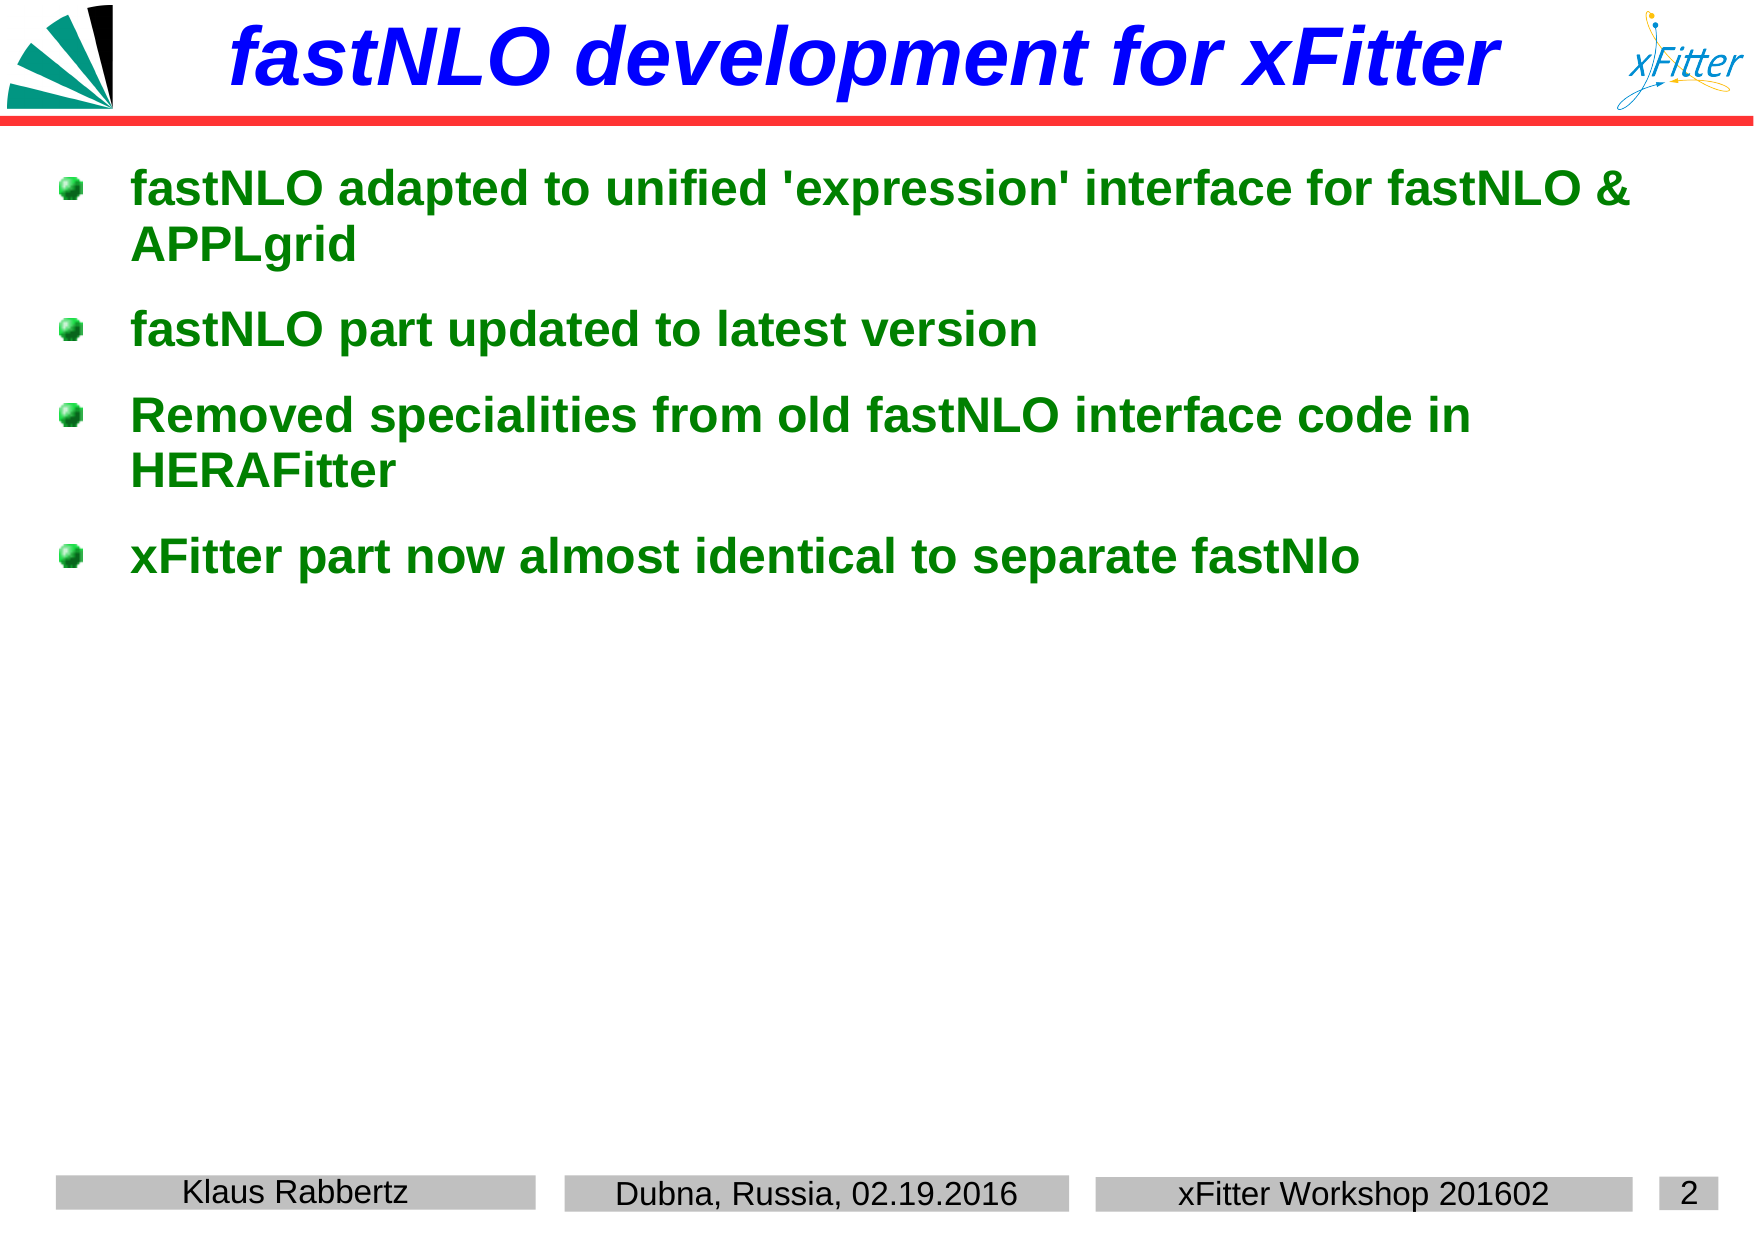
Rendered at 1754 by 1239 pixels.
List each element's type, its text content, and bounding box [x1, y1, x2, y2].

list fastNLO adapted to unified 'expression' interface for fastNLO & APPLgrid fastNLO part updated to latest version Removed specialities from old fastNLO interface code in HERAFitter xFitter part now almost identical to separate fastNlo [47, 160, 1715, 1091]
picture [1617, 11, 1744, 110]
picture [7, 5, 113, 110]
title fastNLO development for xFitter [123, 0, 1606, 114]
